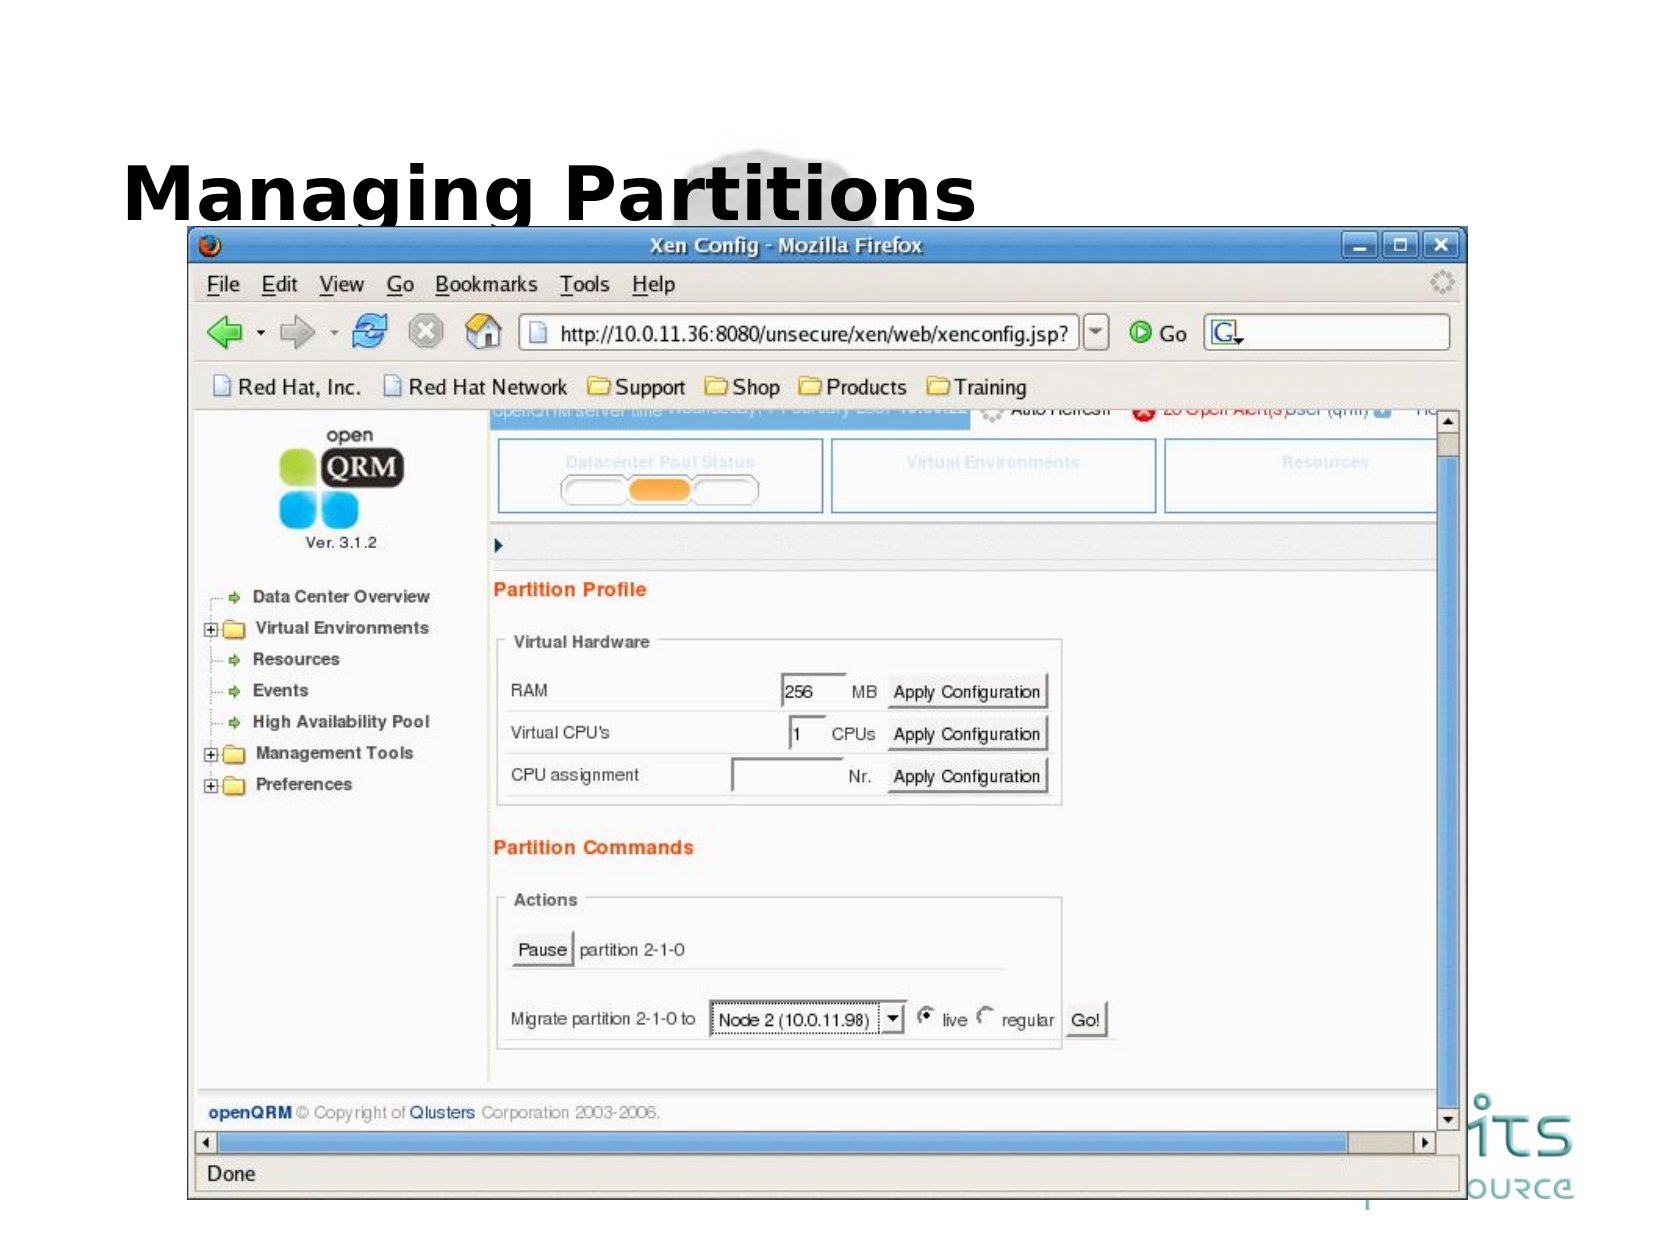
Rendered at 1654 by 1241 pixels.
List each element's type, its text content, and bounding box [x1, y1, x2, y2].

title Managing Partitions [121, 91, 1534, 299]
picture [187, 226, 1468, 1201]
text_box [120, 372, 1654, 1241]
